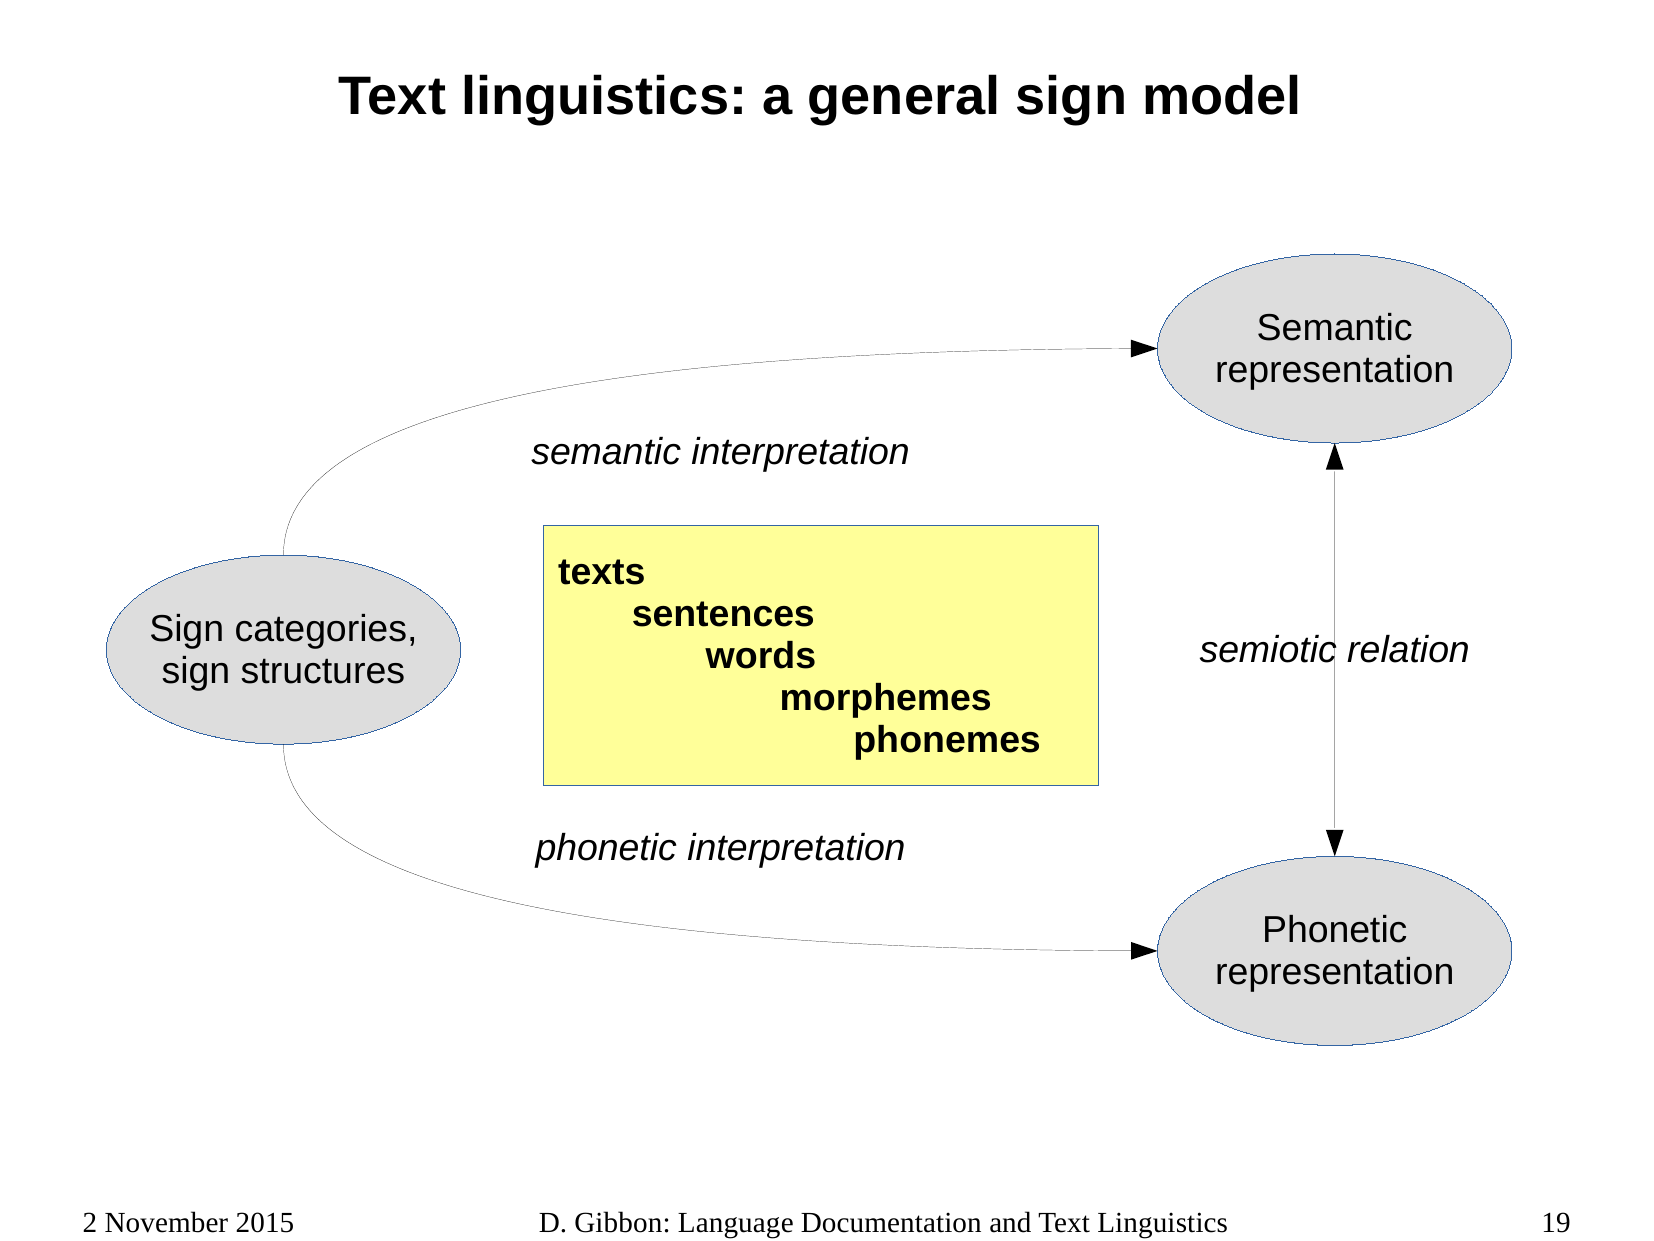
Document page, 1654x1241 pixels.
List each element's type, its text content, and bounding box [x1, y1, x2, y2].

text_box Semantic representation [1157, 253, 1512, 444]
text_box Phonetic representation [1157, 856, 1512, 1046]
text_box Sign categories, sign structures [106, 555, 461, 745]
title Text linguistics: a general sign model [11, 49, 1630, 142]
text_box texts sentences words morphemes phonemes [543, 525, 1099, 786]
